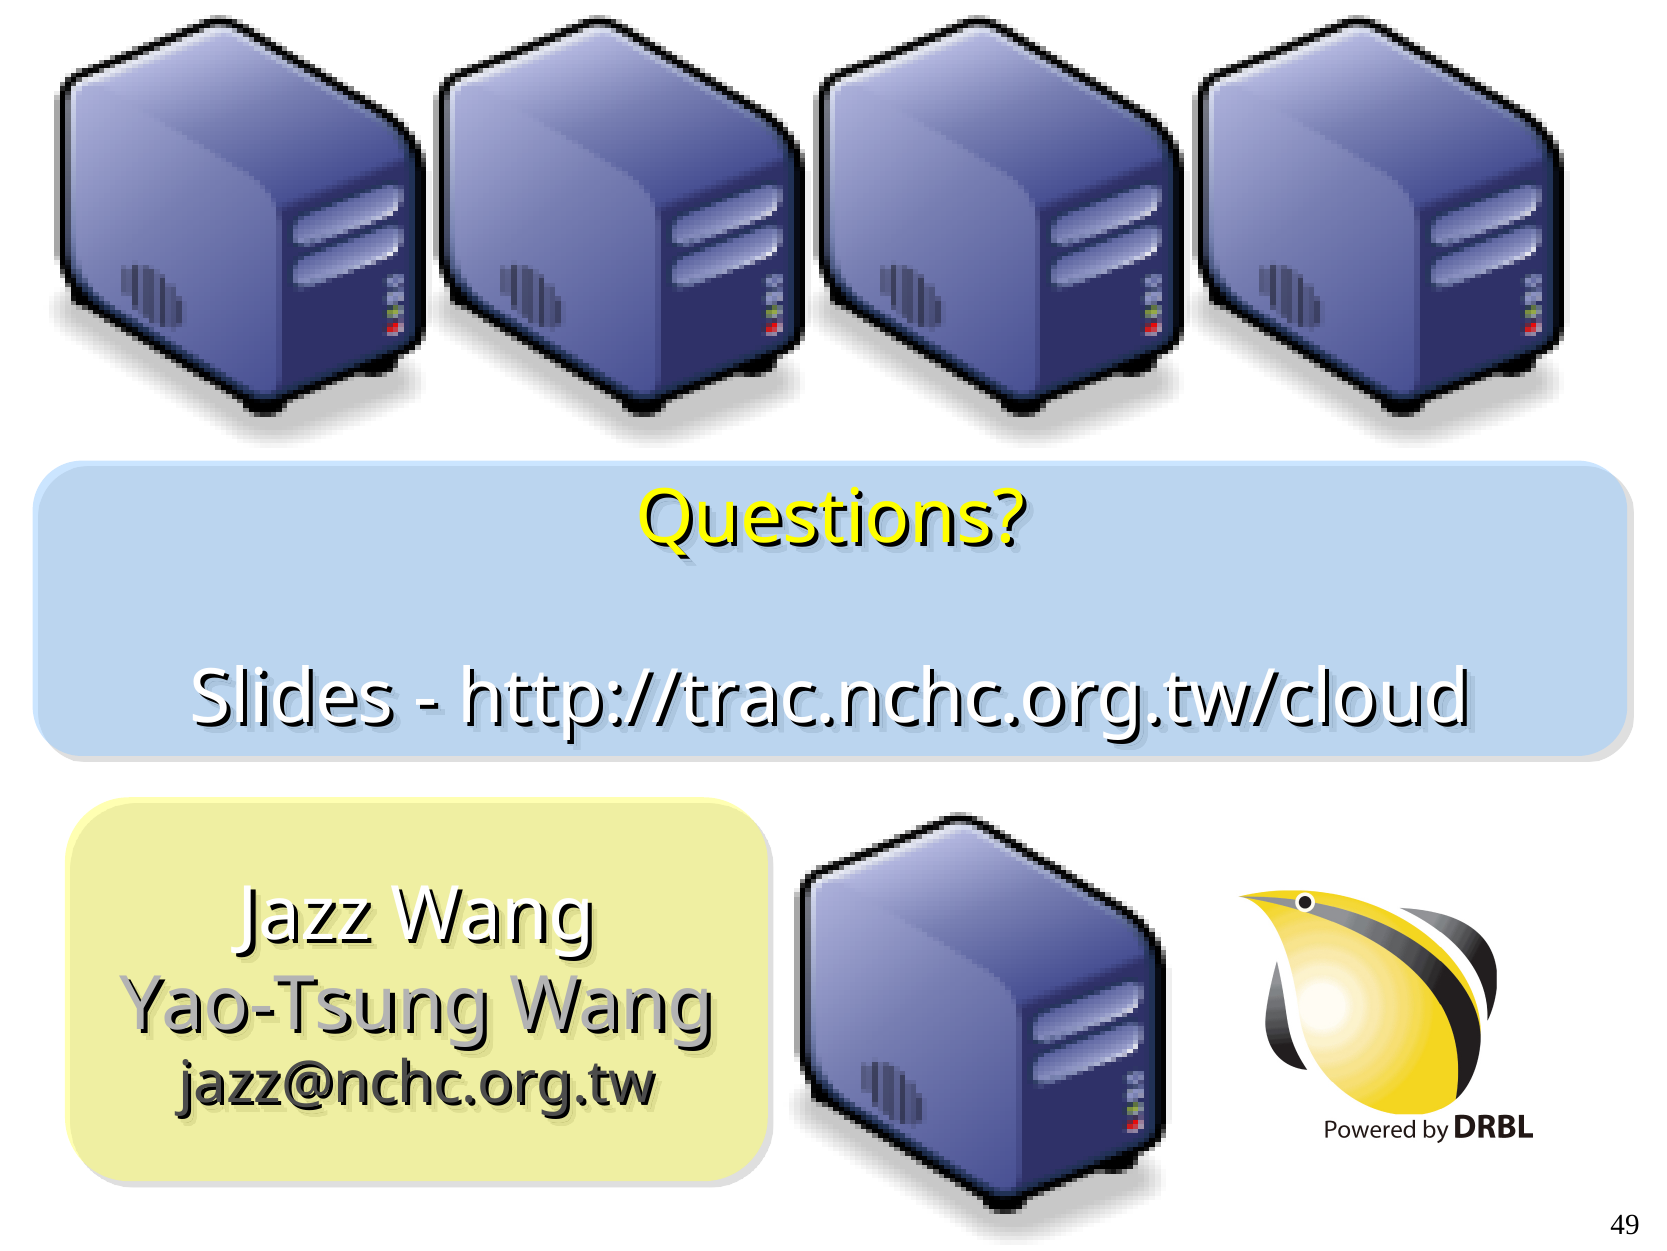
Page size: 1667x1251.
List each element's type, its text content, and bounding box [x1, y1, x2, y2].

picture [1224, 874, 1548, 1152]
text_box Questions? Slides - http://trac.nchc.org.tw/cloud [32, 460, 1628, 756]
picture [767, 799, 1211, 1249]
text_box Jazz Wang Yao-Tsung Wang jazz@nchc.org.tw [64, 797, 767, 1182]
picture [27, 2, 1609, 502]
